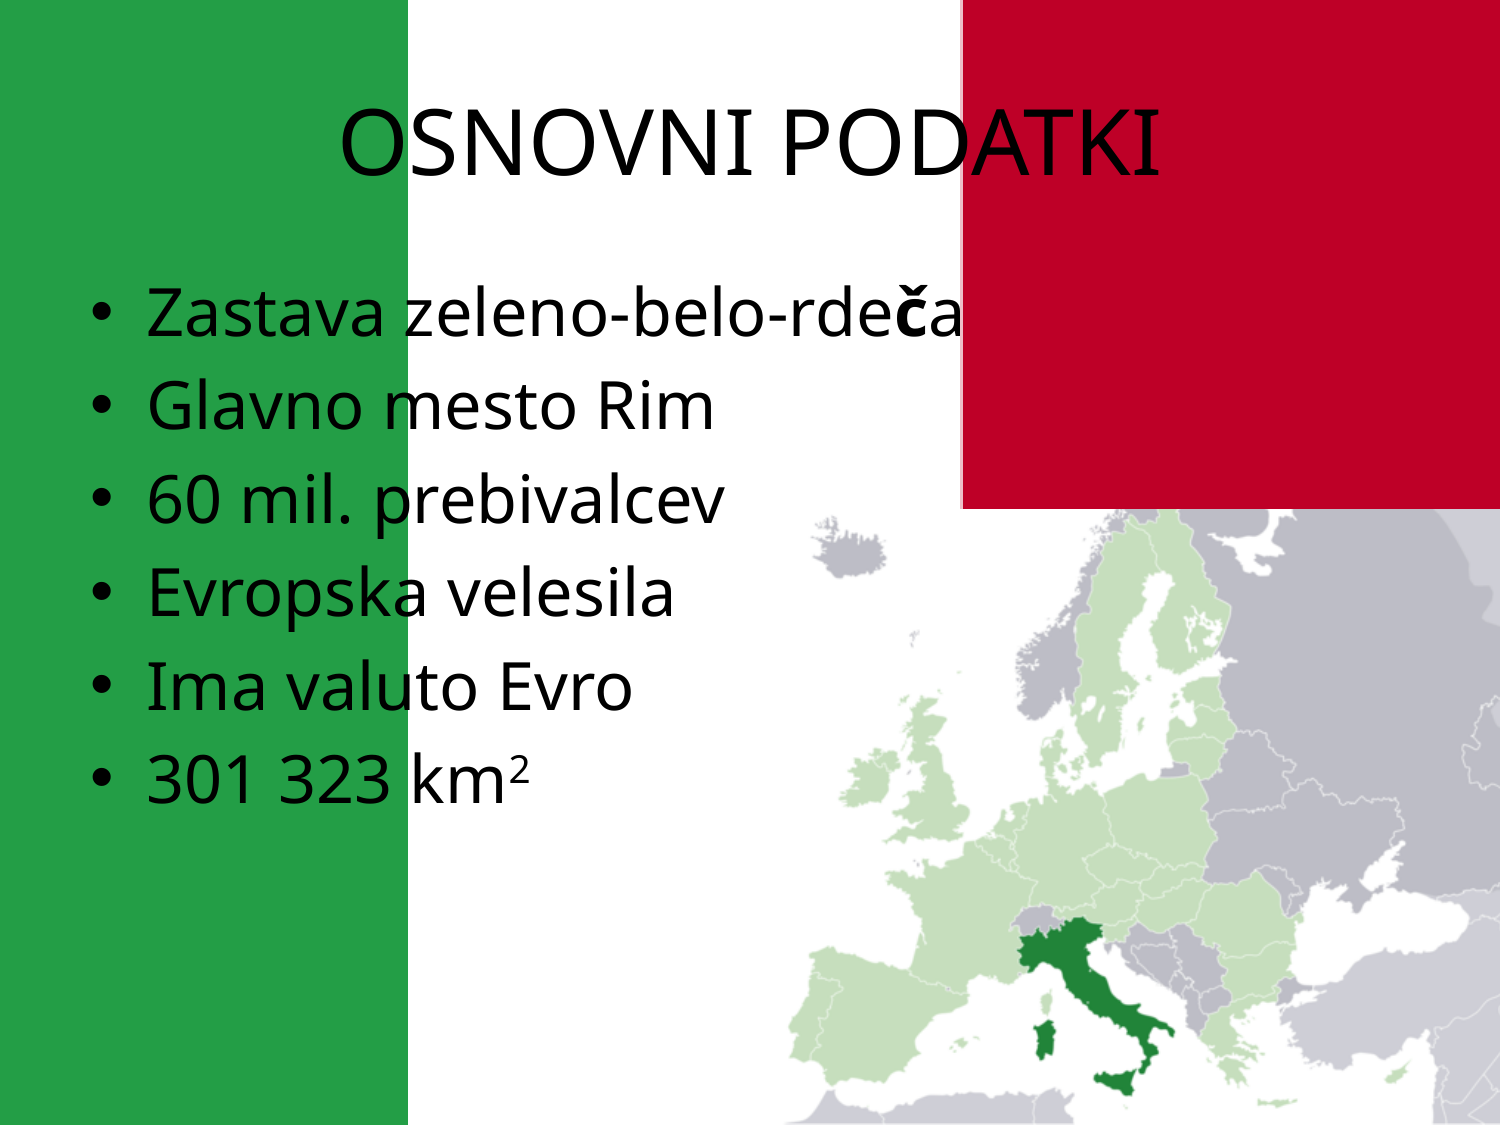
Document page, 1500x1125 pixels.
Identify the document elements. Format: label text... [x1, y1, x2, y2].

title OSNOVNI PODATKI [75, 45, 1425, 233]
list Zastava zeleno-belo-rdeča Glavno mesto Rim 60 mil. prebivalcev Evropska velesila Ima valuto Evro 301 323 km2 [75, 262, 1425, 1005]
picture [0, 0, 1500, 1125]
